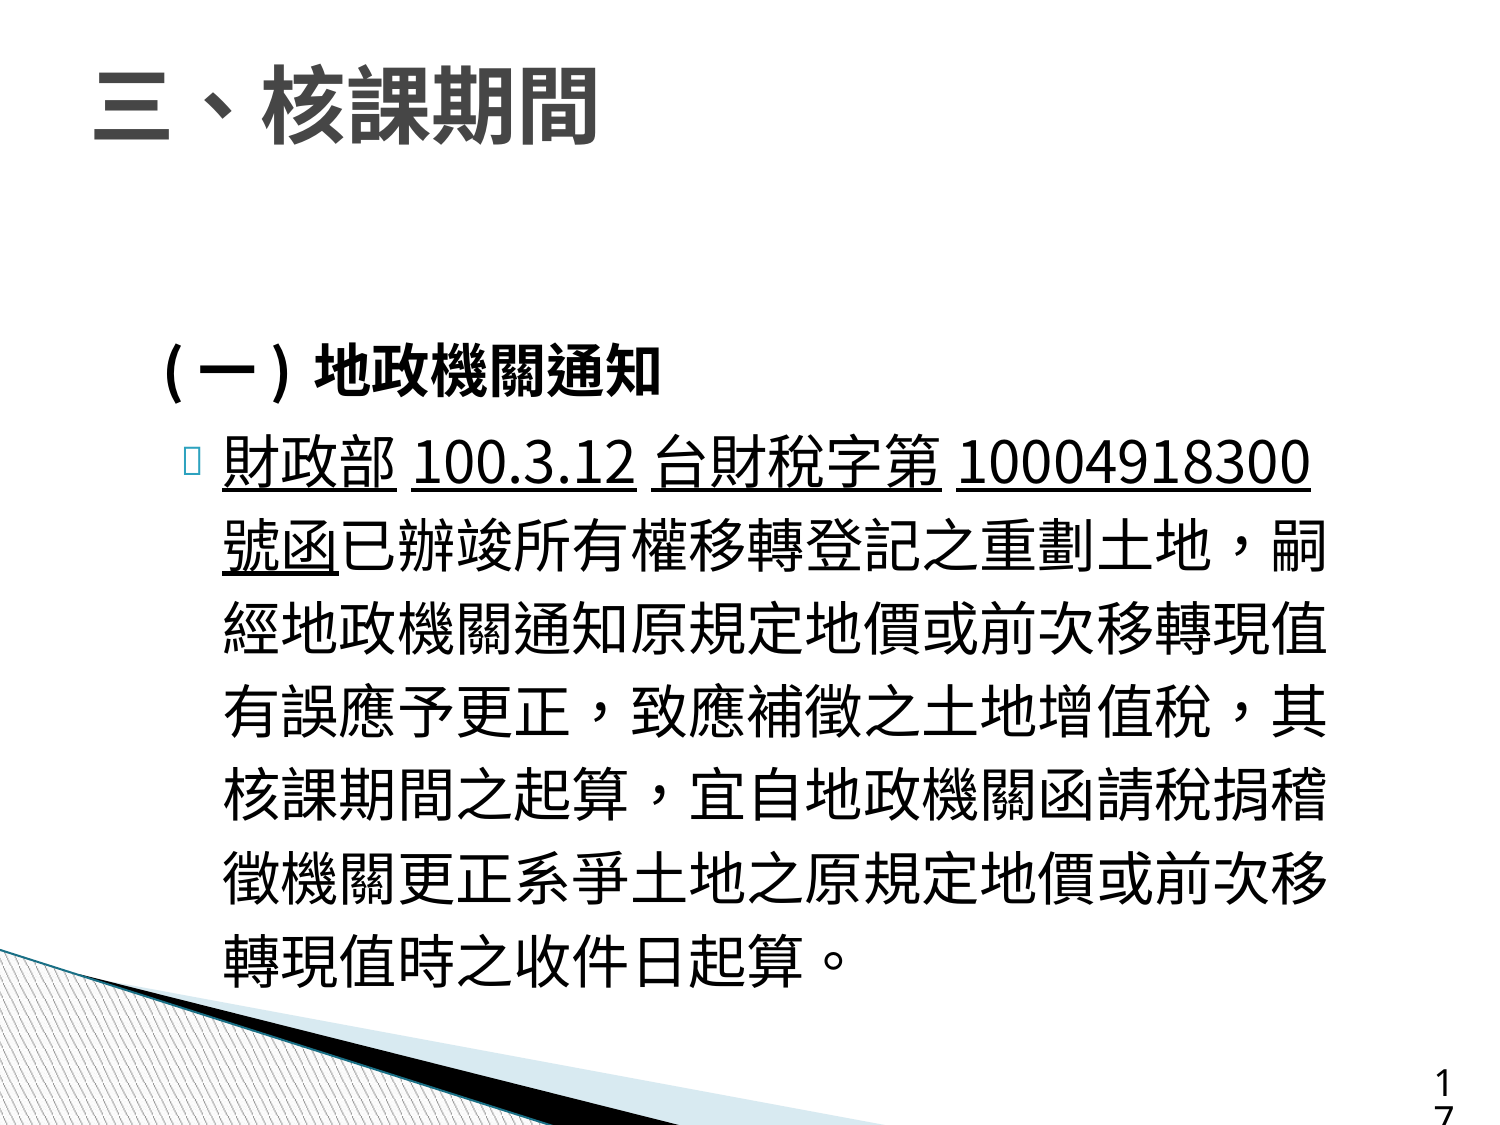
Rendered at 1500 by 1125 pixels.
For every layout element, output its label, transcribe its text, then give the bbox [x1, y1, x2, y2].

list (一)地政機關通知 財政部100.3.12台財稅字第10004918300號函已辦竣所有權移轉登記之重劃土地，嗣經地政機關通知原規定地價或前次移轉現值有誤應予更正，致應補徵之土地增值稅，其核課期間之起算，宜自地政機關函請稅捐稽徵機關更正系爭土地之原規定地價或前次移轉現值時之收件日起算。 [147, 326, 1363, 1012]
slide_number <編號> [1418, 1051, 1479, 1112]
title 三、核課期間 [75, 45, 1425, 233]
picture [0, 952, 543, 1125]
